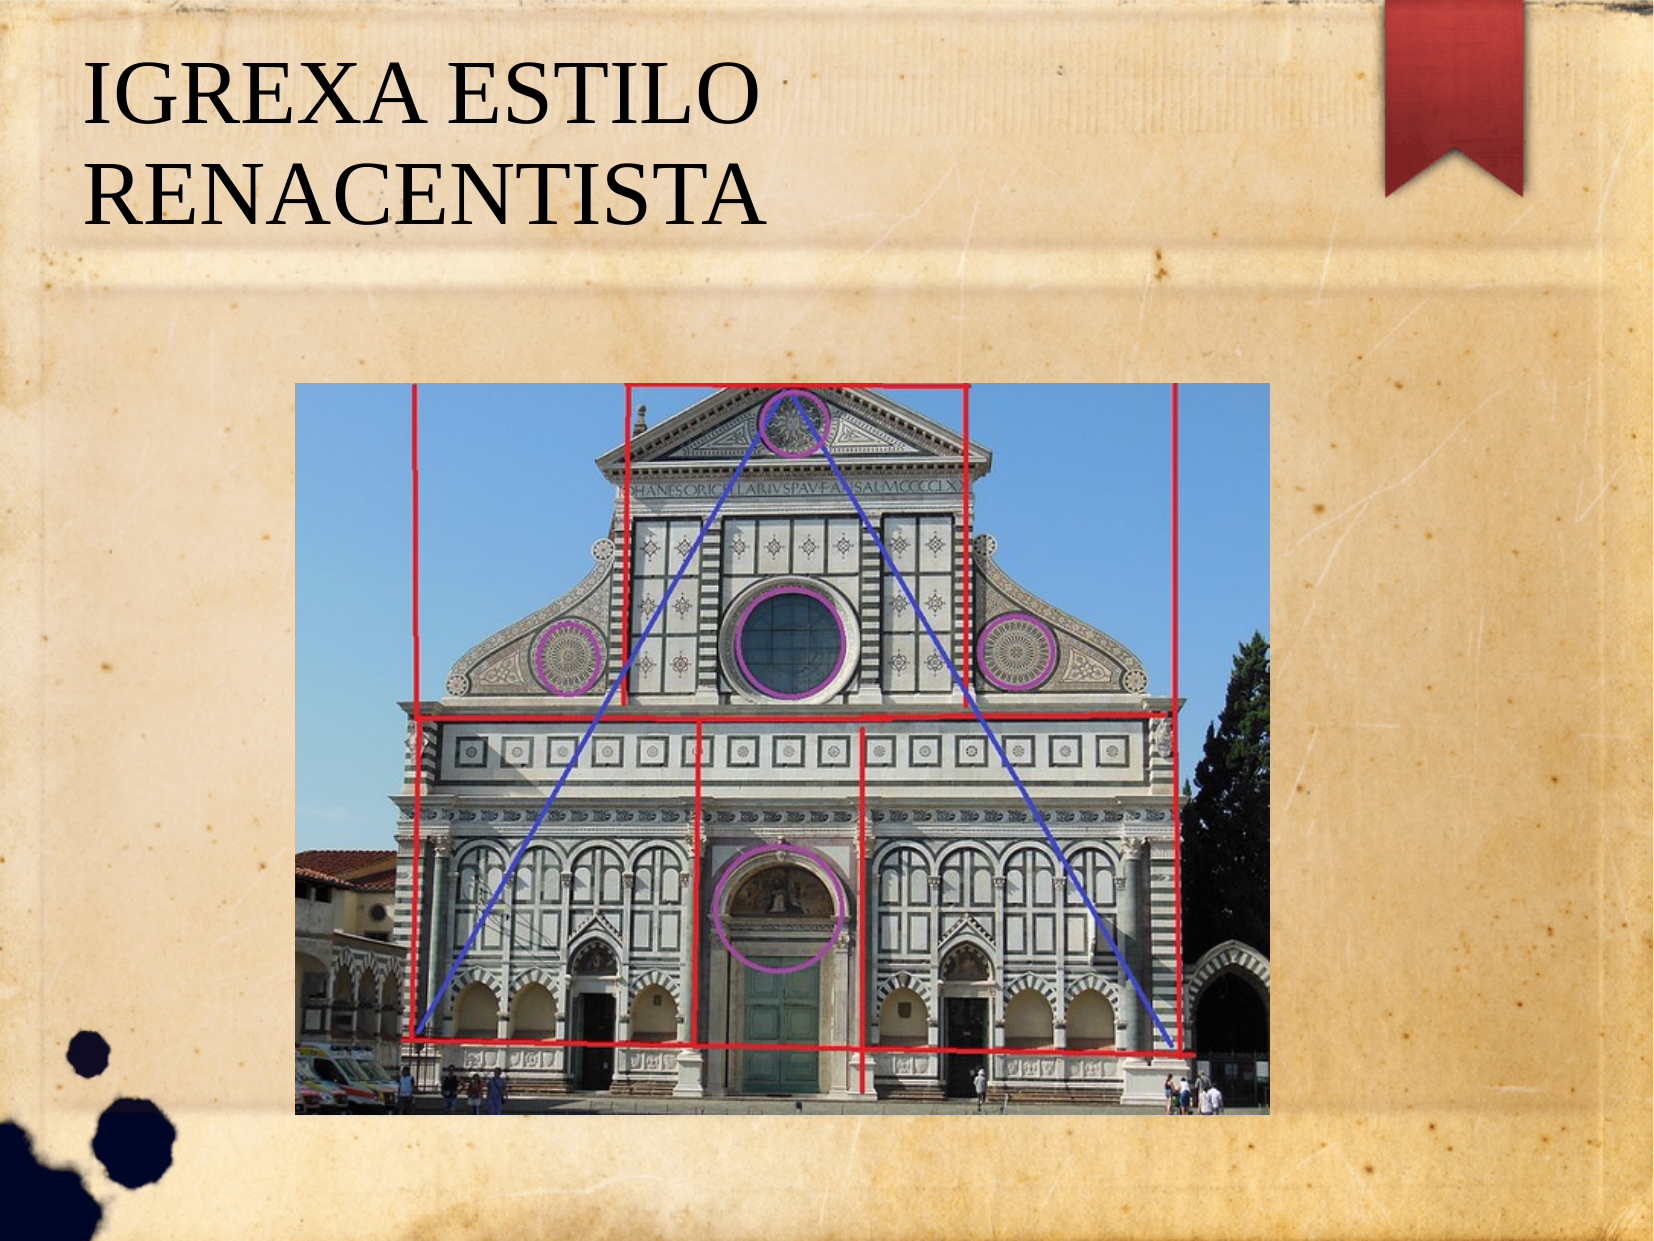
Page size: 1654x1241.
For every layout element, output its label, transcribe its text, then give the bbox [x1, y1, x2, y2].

title IGREXA ESTILO RENACENTISTA [82, 41, 1347, 245]
picture [0, 0, 1654, 1241]
